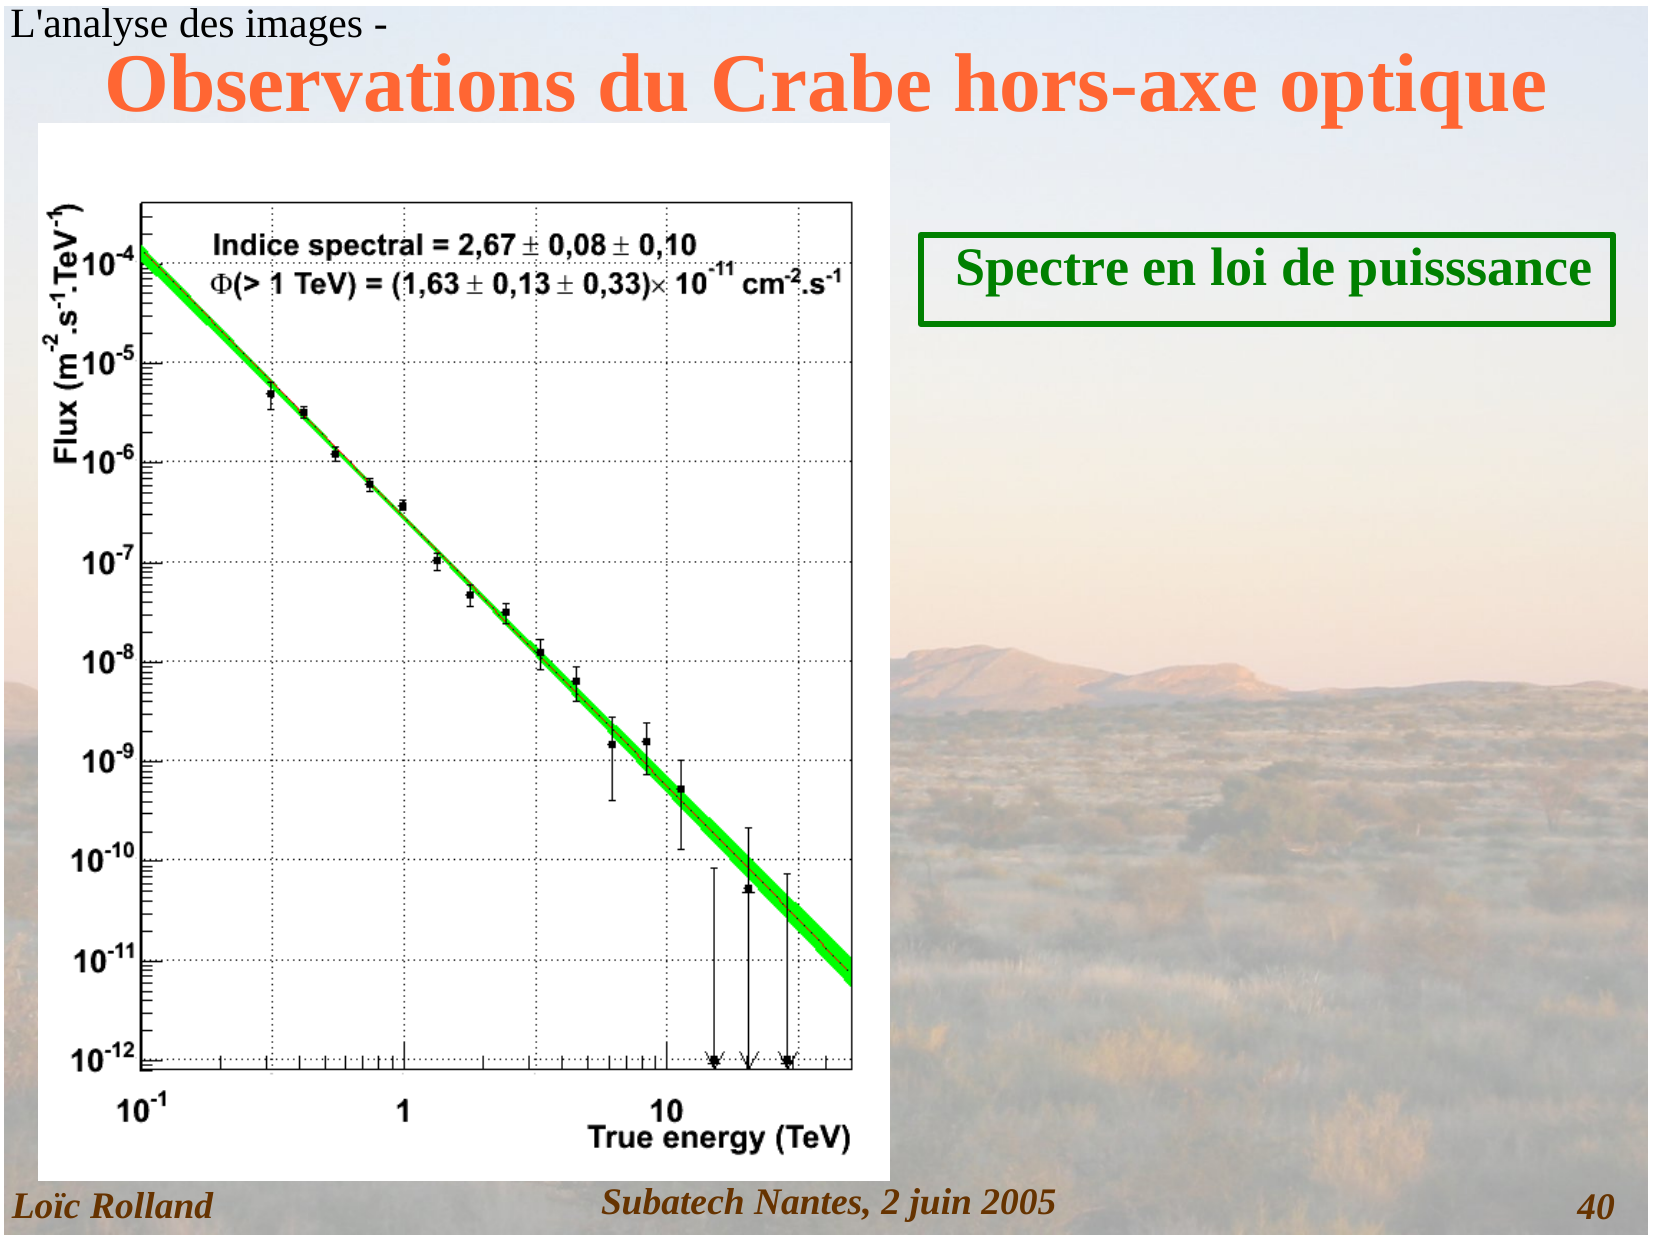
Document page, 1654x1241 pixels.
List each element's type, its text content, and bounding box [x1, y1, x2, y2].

picture [4, 123, 1648, 1235]
title Observations du Crabe hors-axe optique [0, 59, 1654, 146]
list Spectre en loi de puisssance [920, 234, 1614, 325]
text_box L'analyse des images - [0, 0, 1654, 59]
